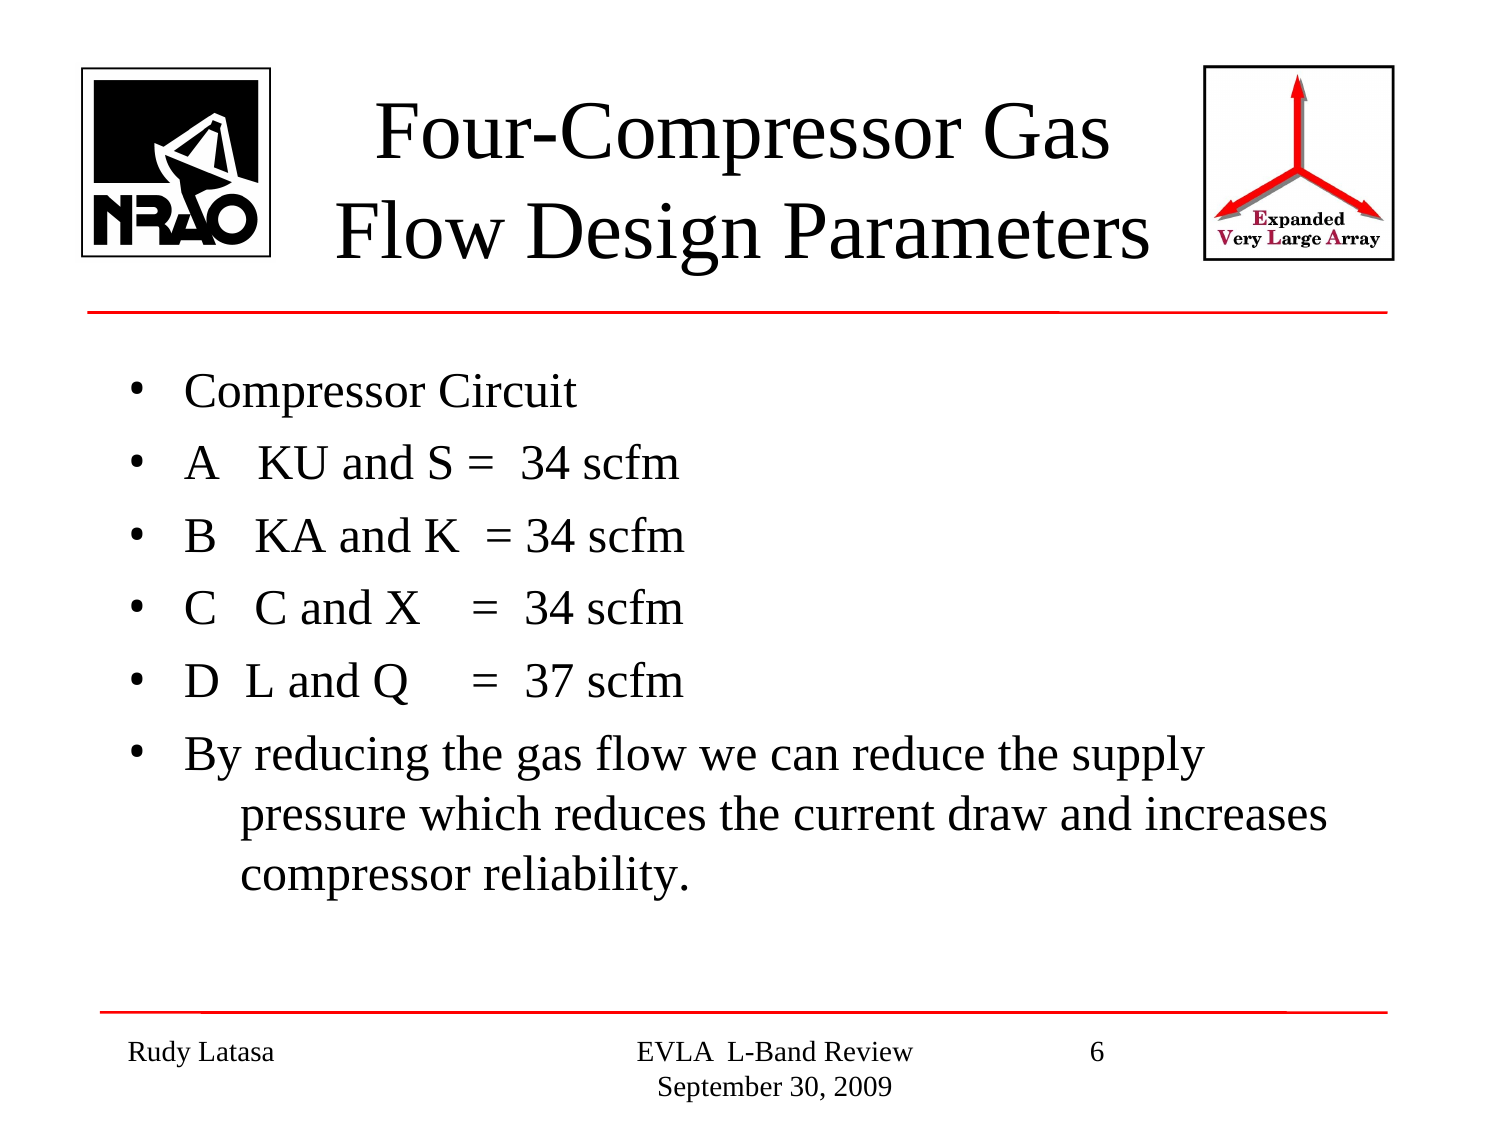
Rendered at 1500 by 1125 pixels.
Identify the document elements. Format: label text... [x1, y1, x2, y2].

text_box [1074, 1025, 1388, 1101]
text_box Rudy Latasa [112, 1025, 412, 1101]
title Four-Compressor Gas Flow Design Parameters [312, 62, 1176, 288]
list Compressor Circuit A KU and S = 34 scfm B KA and K = 34 scfm C C and X = 34 scfm D L and Q = 37 scfm By reducing the gas flow we can reduce the supply pressure which reduces the current draw and increases compressor reliability. [112, 350, 1388, 976]
text_box EVLA L-Band Review September 30, 2009 [412, 1025, 1074, 1101]
